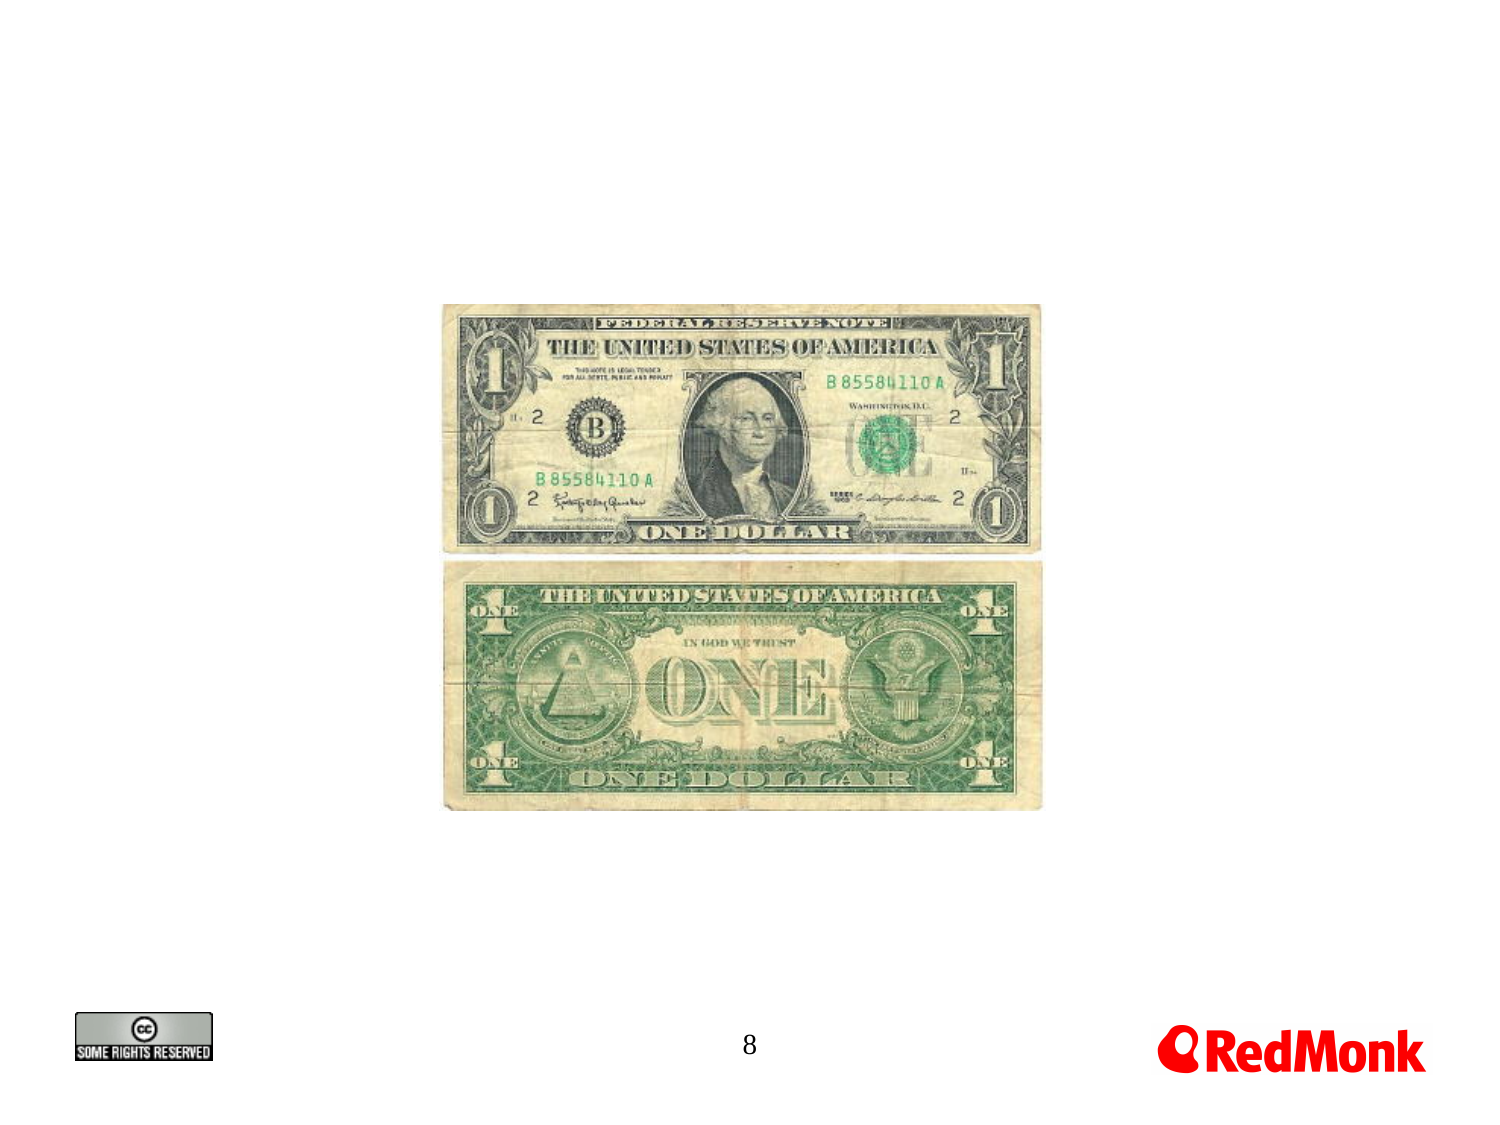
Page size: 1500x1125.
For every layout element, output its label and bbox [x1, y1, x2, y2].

picture [75, 1012, 213, 1061]
picture [439, 304, 1046, 811]
picture [1151, 1023, 1433, 1075]
